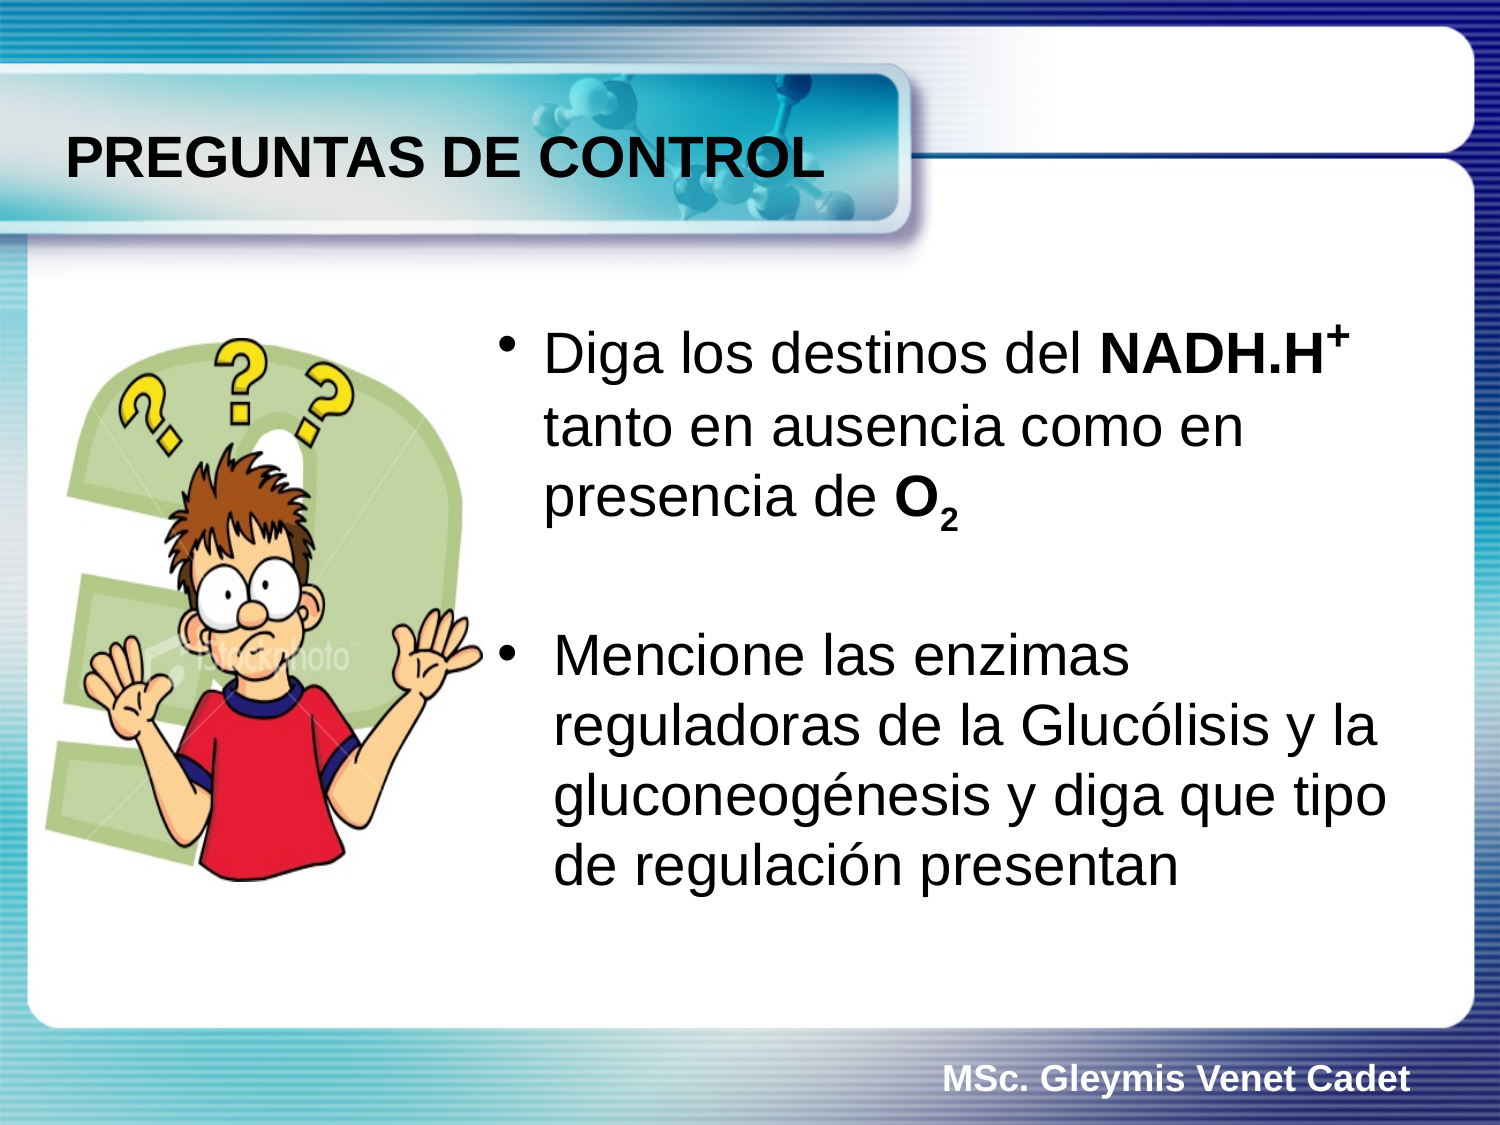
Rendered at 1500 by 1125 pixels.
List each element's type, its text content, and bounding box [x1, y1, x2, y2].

picture [0, 0, 1500, 1125]
text_box Diga los destinos del NADH.H+ tanto en ausencia como en presencia de O2 Mencione las enzimas reguladoras de la Glucólisis y la gluconeogénesis y diga que tipo de regulación presentan [482, 290, 1424, 905]
text_box MSc. Gleymis Venet Cadet [927, 1046, 1434, 1110]
title PREGUNTAS DE CONTROL [50, 107, 863, 200]
